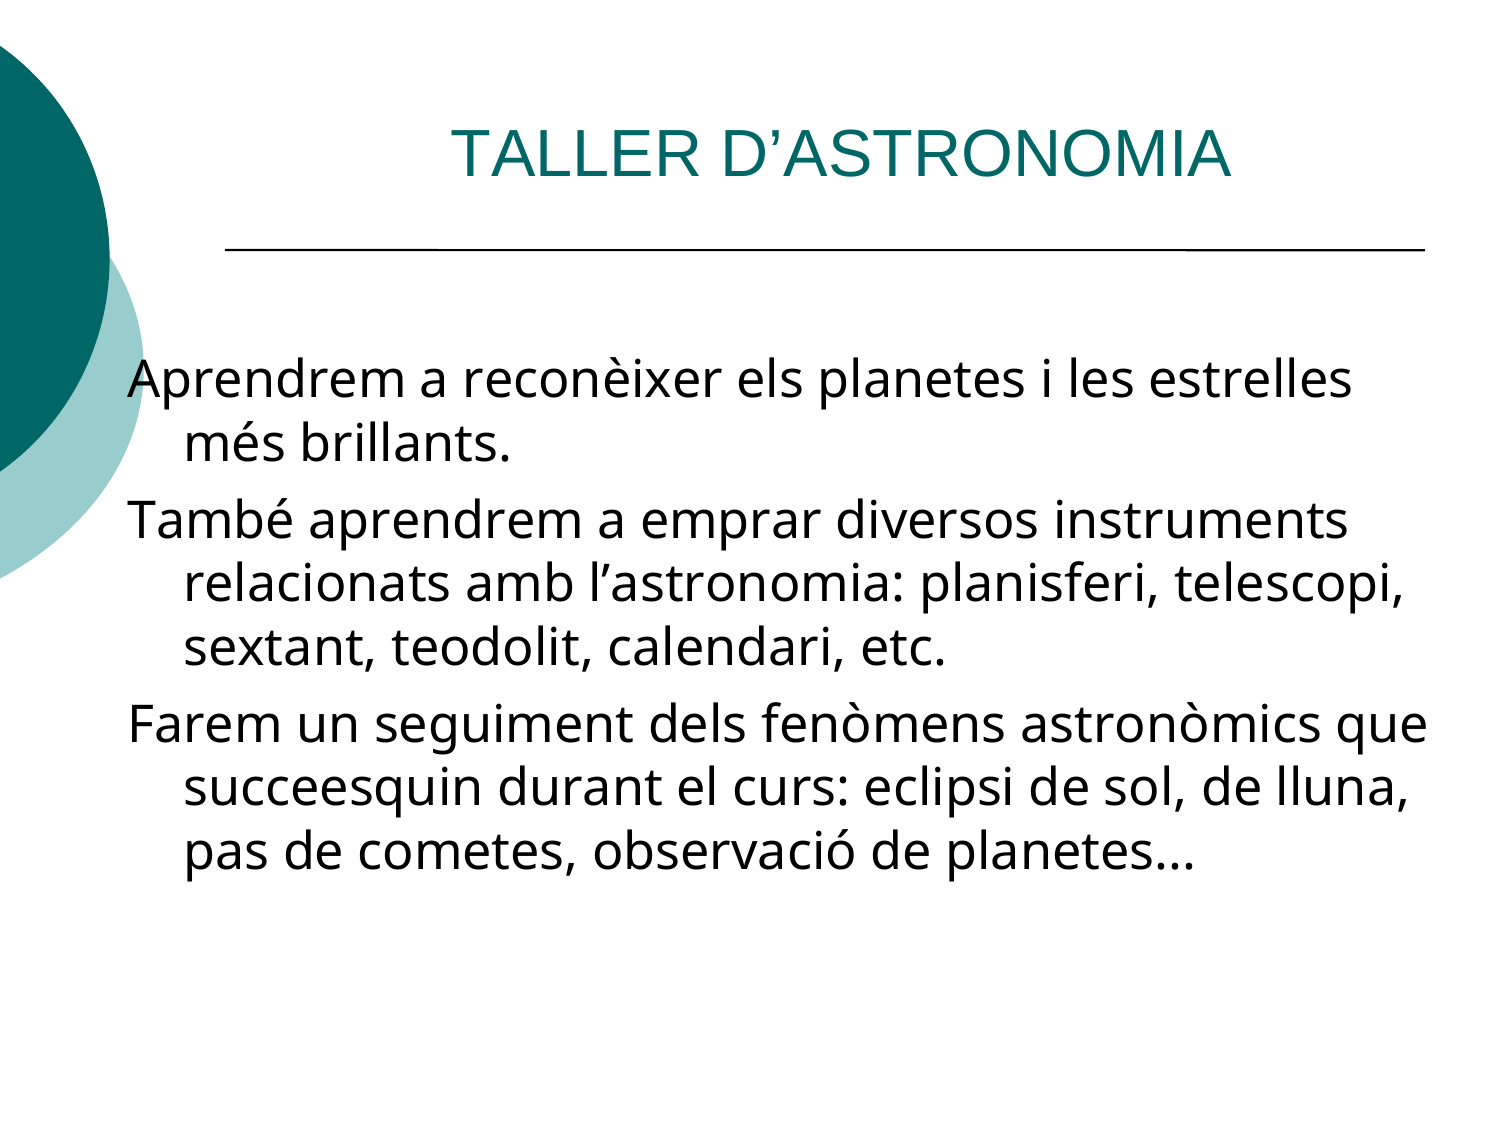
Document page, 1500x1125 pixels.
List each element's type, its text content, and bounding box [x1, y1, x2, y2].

list Aprendrem a reconèixer els planetes i les estrelles més brillants. També aprendrem a emprar diversos instruments relacionats amb l’astronomia: planisferi, telescopi, sextant, teodolit, calendari, etc. Farem un seguiment dels fenòmens astronòmics que succeesquin durant el curs: eclipsi de sol, de lluna, pas de cometes, observació de planetes... [112, 255, 1458, 1010]
title TALLER D’ASTRONOMIA [135, 0, 1263, 199]
